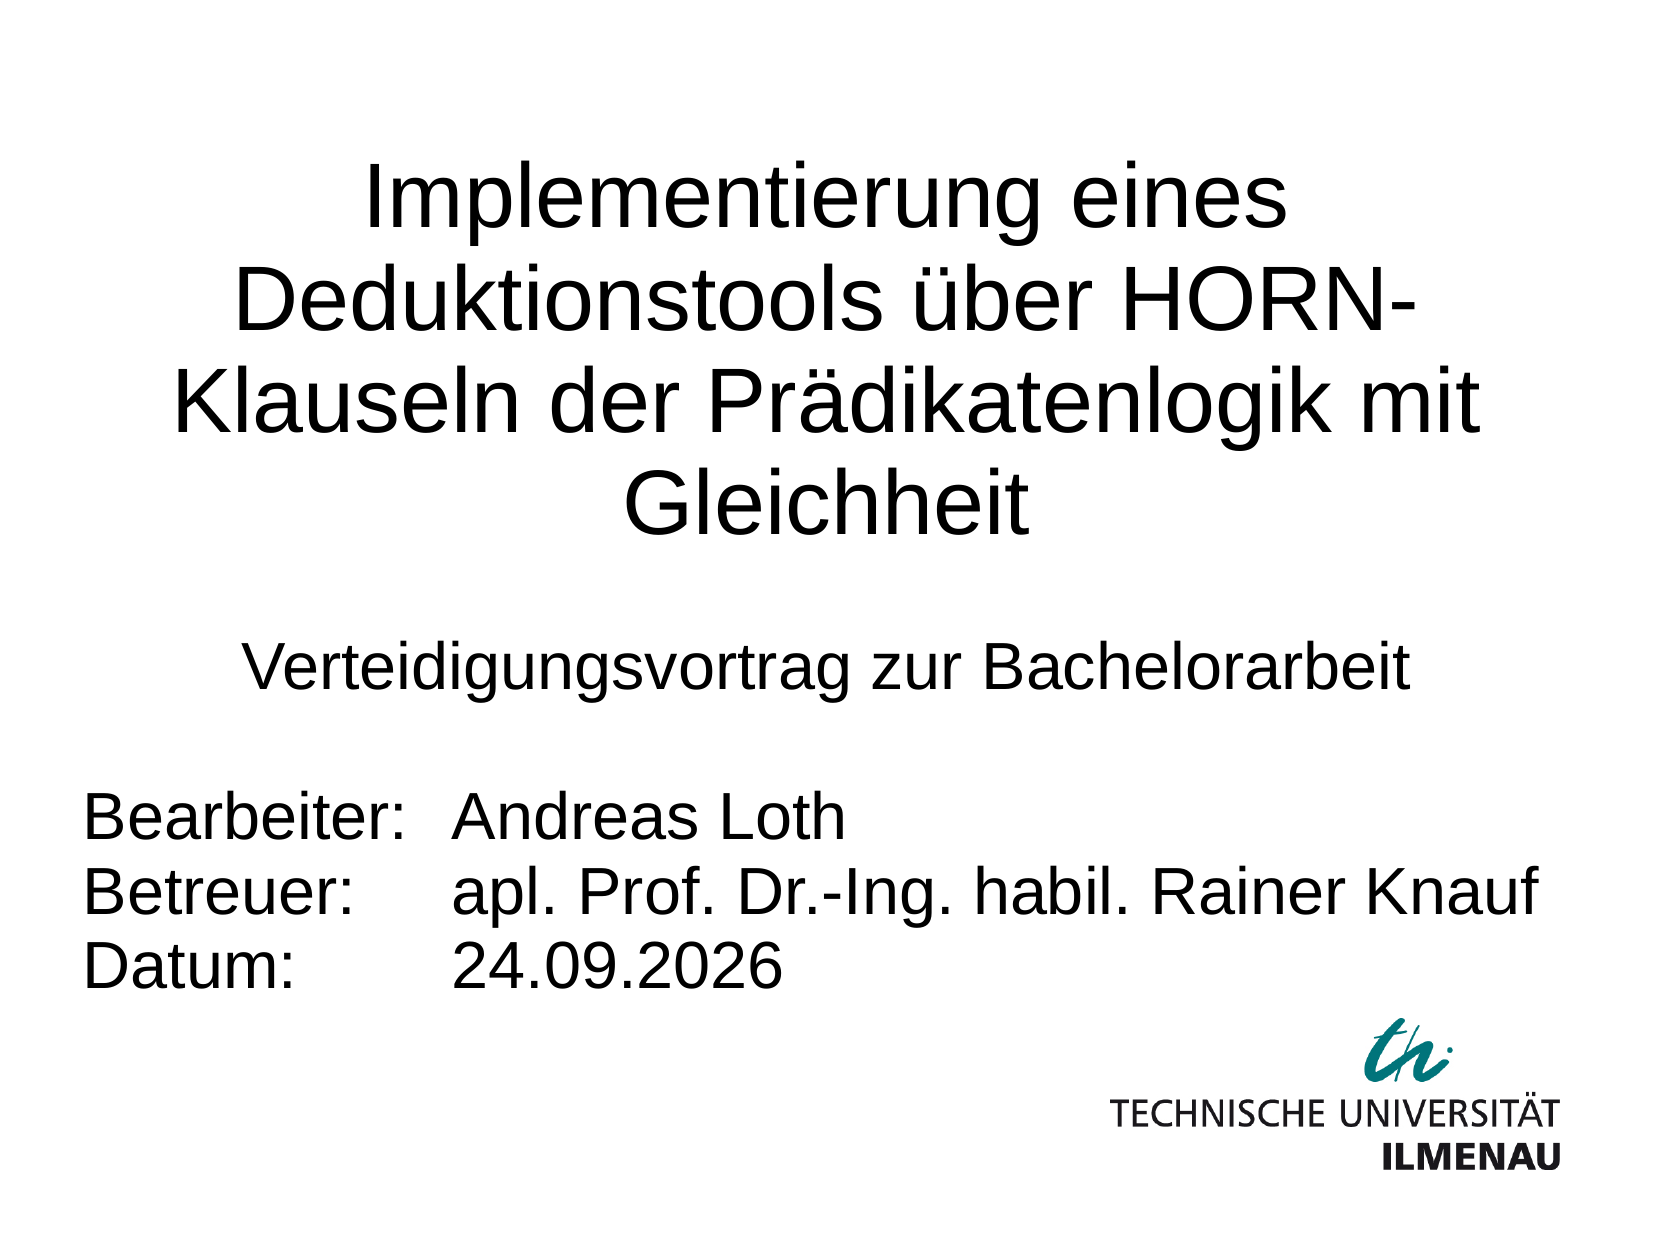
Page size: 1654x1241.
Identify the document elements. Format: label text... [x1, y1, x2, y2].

picture [1110, 1018, 1560, 1170]
subtitle Implementierung eines Deduktionstools über HORN-Klauseln der Prädikatenlogik mit Gleichheit Verteidigungsvortrag zur Bachelorarbeit Bearbeiter: Andreas Loth Betreuer: apl. Prof. Dr.-Ing. habil. Rainer Knauf Datum: 06.12.2015 [82, 49, 1571, 1099]
